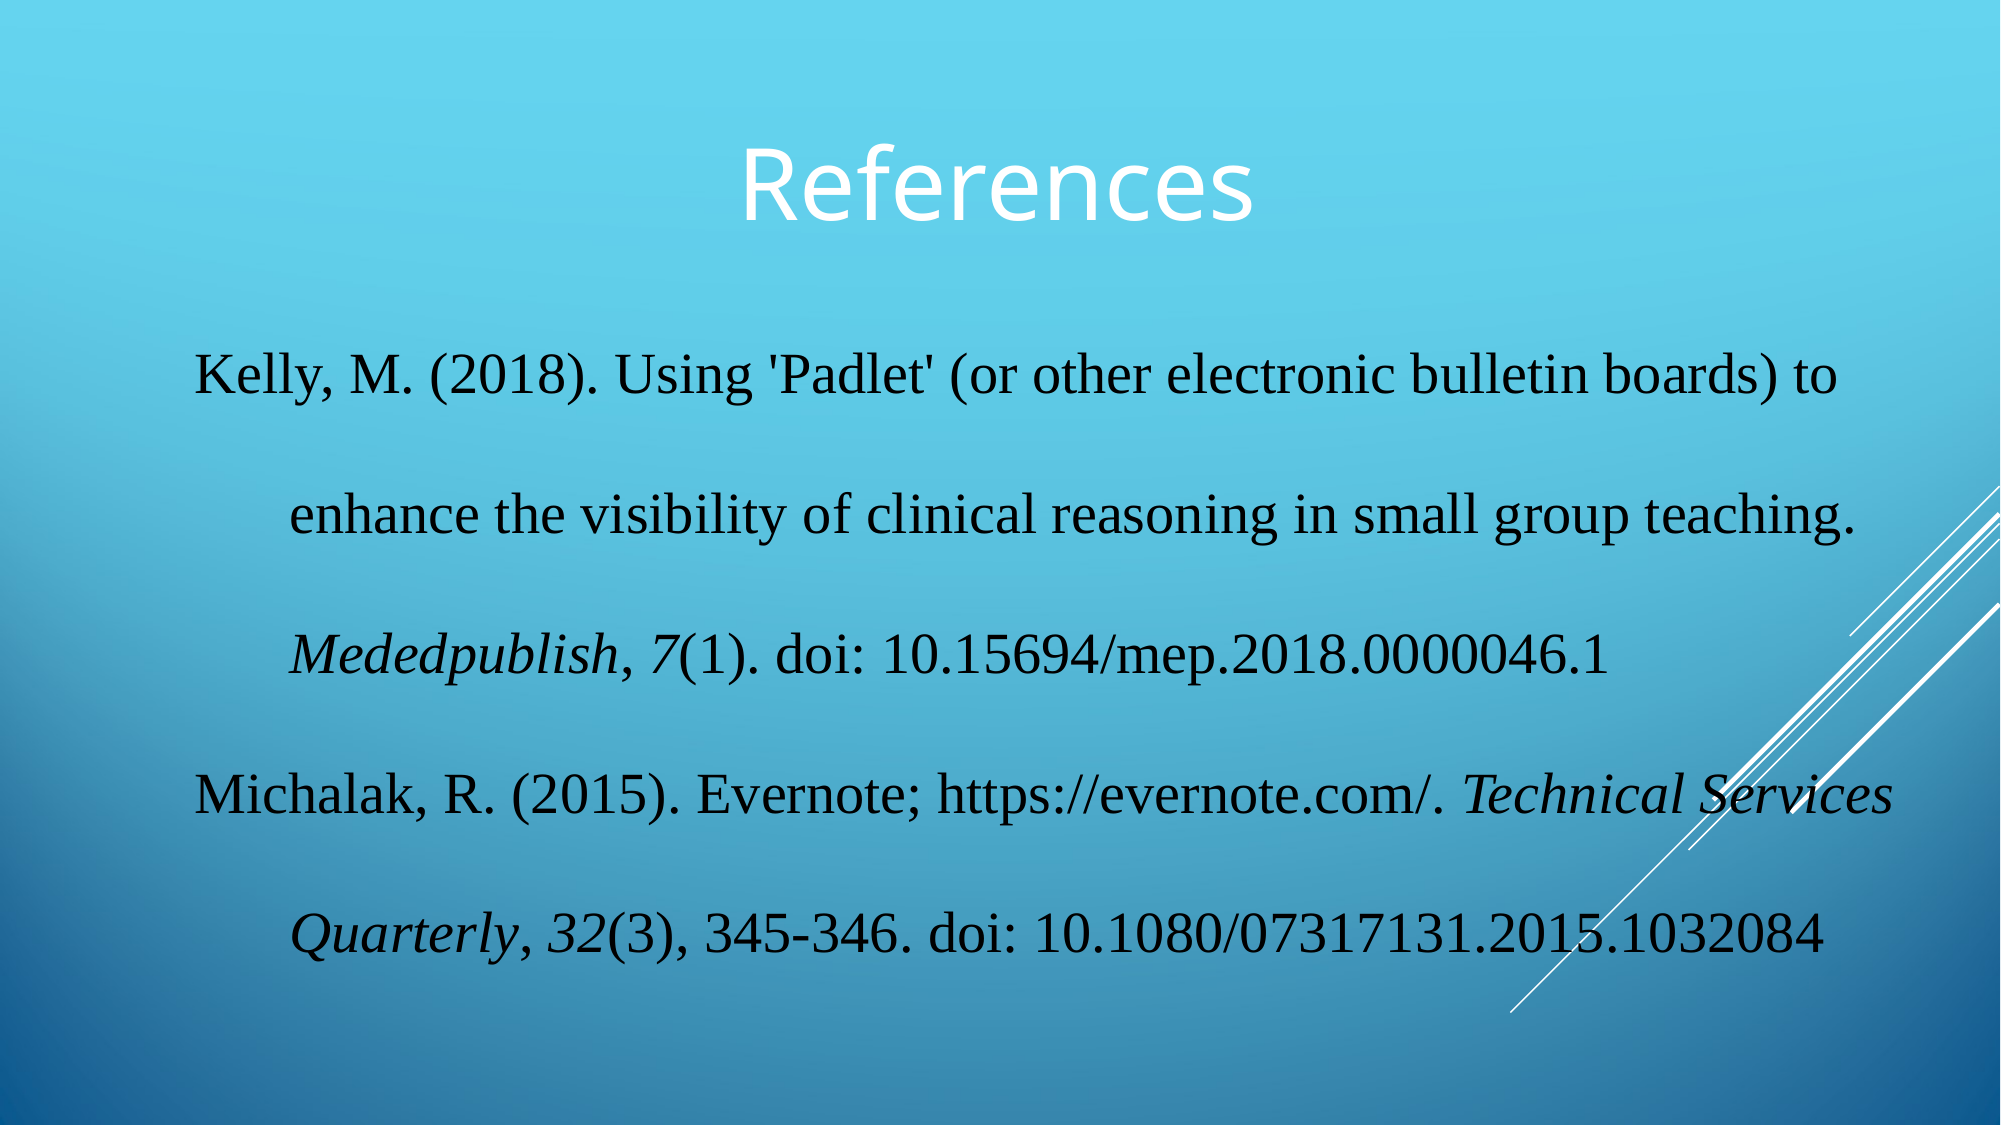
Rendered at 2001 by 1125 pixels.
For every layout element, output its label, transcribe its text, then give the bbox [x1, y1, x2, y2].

list Kelly, M. (2018). Using 'Padlet' (or other electronic bulletin boards) to enhance the visibility of clinical reasoning in small group teaching. Mededpublish, 7(1). doi: 10.15694/mep.2018.0000046.1 Michalak, R. (2015). Evernote; https://evernote.com/. Technical Services Quarterly, 32(3), 345-346. doi: 10.1080/07317131.2015.1032084 [84, 220, 1910, 1011]
title References [84, 57, 1910, 220]
